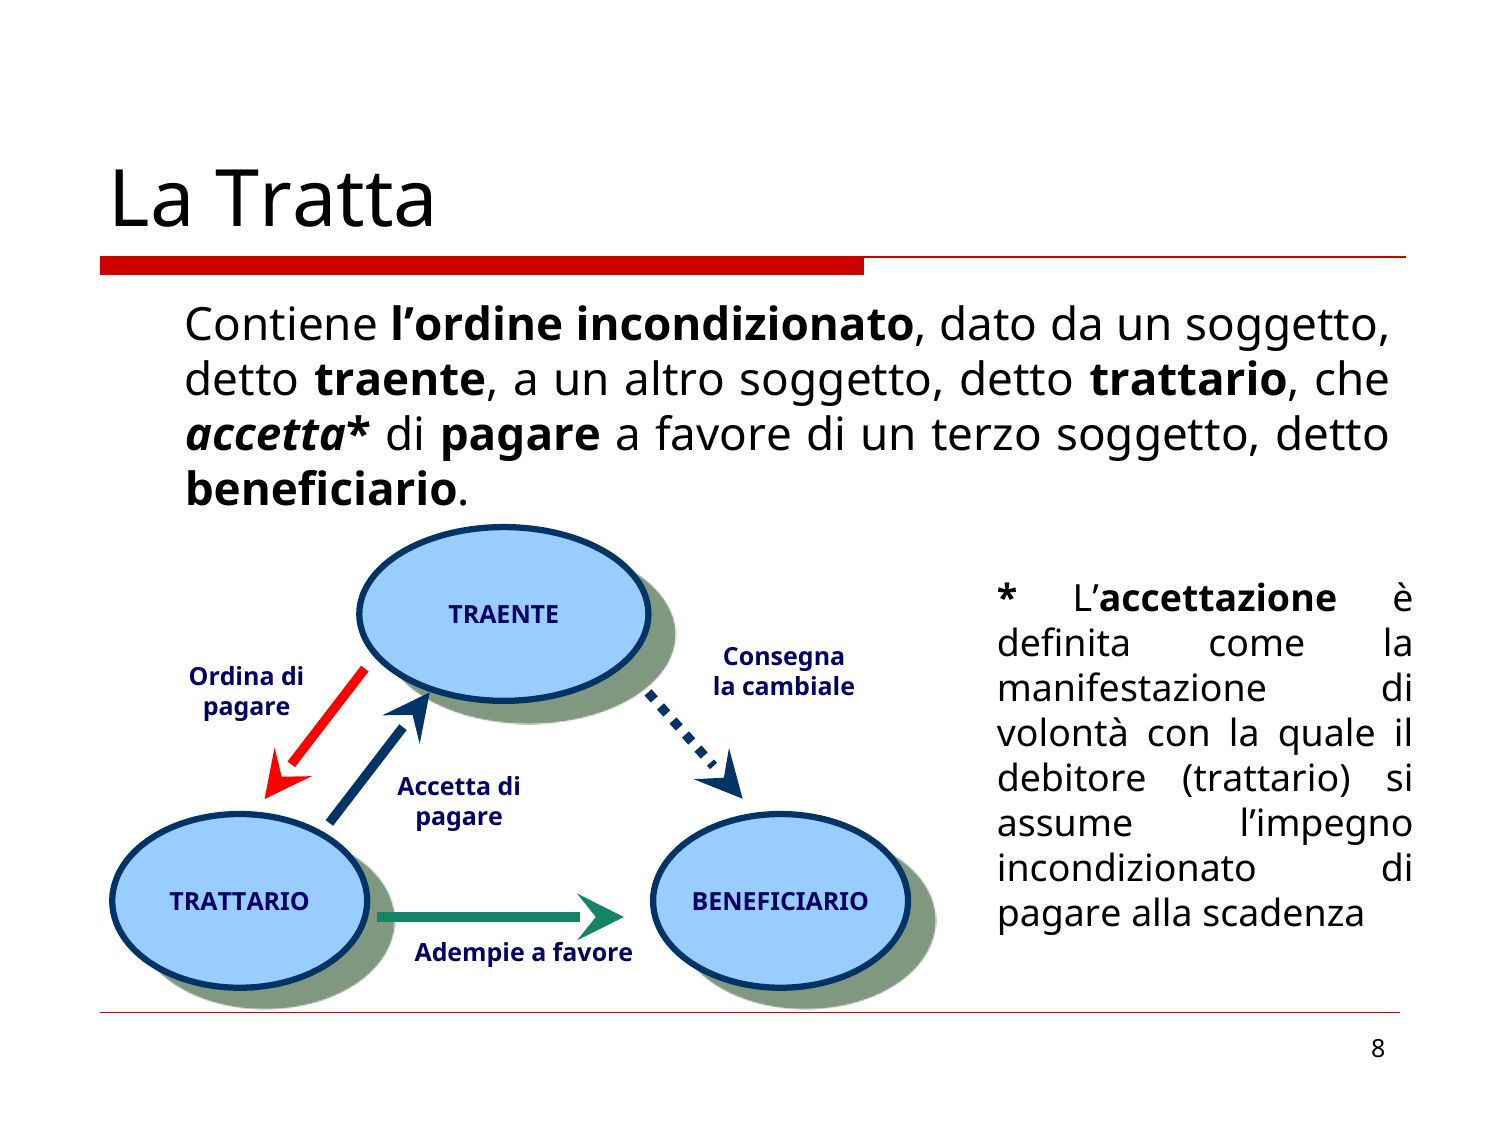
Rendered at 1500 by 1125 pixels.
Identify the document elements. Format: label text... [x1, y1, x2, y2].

text_box TRAENTE [359, 527, 649, 701]
text_box Accetta di pagare [376, 763, 542, 839]
text_box Consegna la cambiale [695, 633, 873, 709]
text_box TRATTARIO [112, 814, 368, 988]
text_box * L’accettazione è definita come la manifestazione di volontà con la quale il debitore (trattario) si assume l’impegno incondizionato di pagare alla scadenza [982, 565, 1429, 942]
list Contiene l’ordine incondizionato, dato da un soggetto, detto traente, a un altro soggetto, detto trattario, che accetta* di pagare a favore di un terzo soggetto, detto beneficiario. [92, 287, 1406, 563]
text_box Adempie a favore [376, 928, 672, 975]
title La Tratta [94, 50, 1407, 250]
text_box Ordina di pagare [164, 652, 330, 729]
text_box BENEFICIARIO [653, 814, 909, 988]
